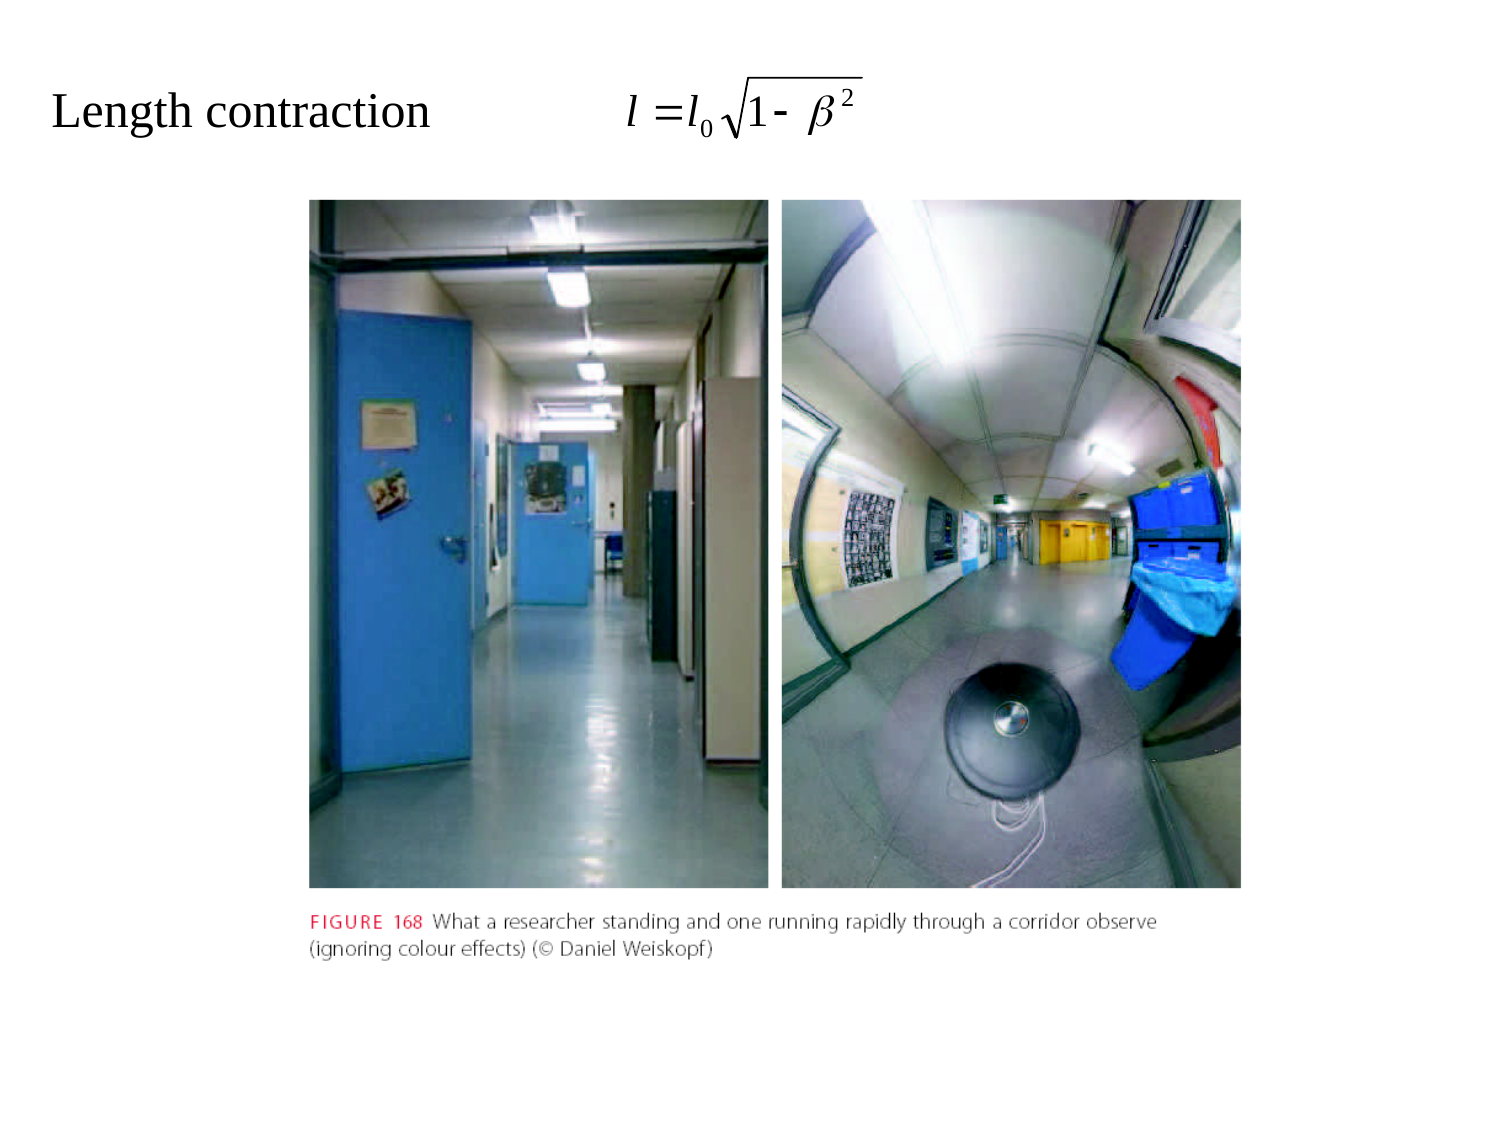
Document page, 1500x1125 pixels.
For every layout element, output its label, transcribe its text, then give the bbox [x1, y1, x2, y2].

text_box Length contraction [36, 70, 446, 146]
chart [620, 66, 872, 149]
picture [265, 184, 1262, 983]
